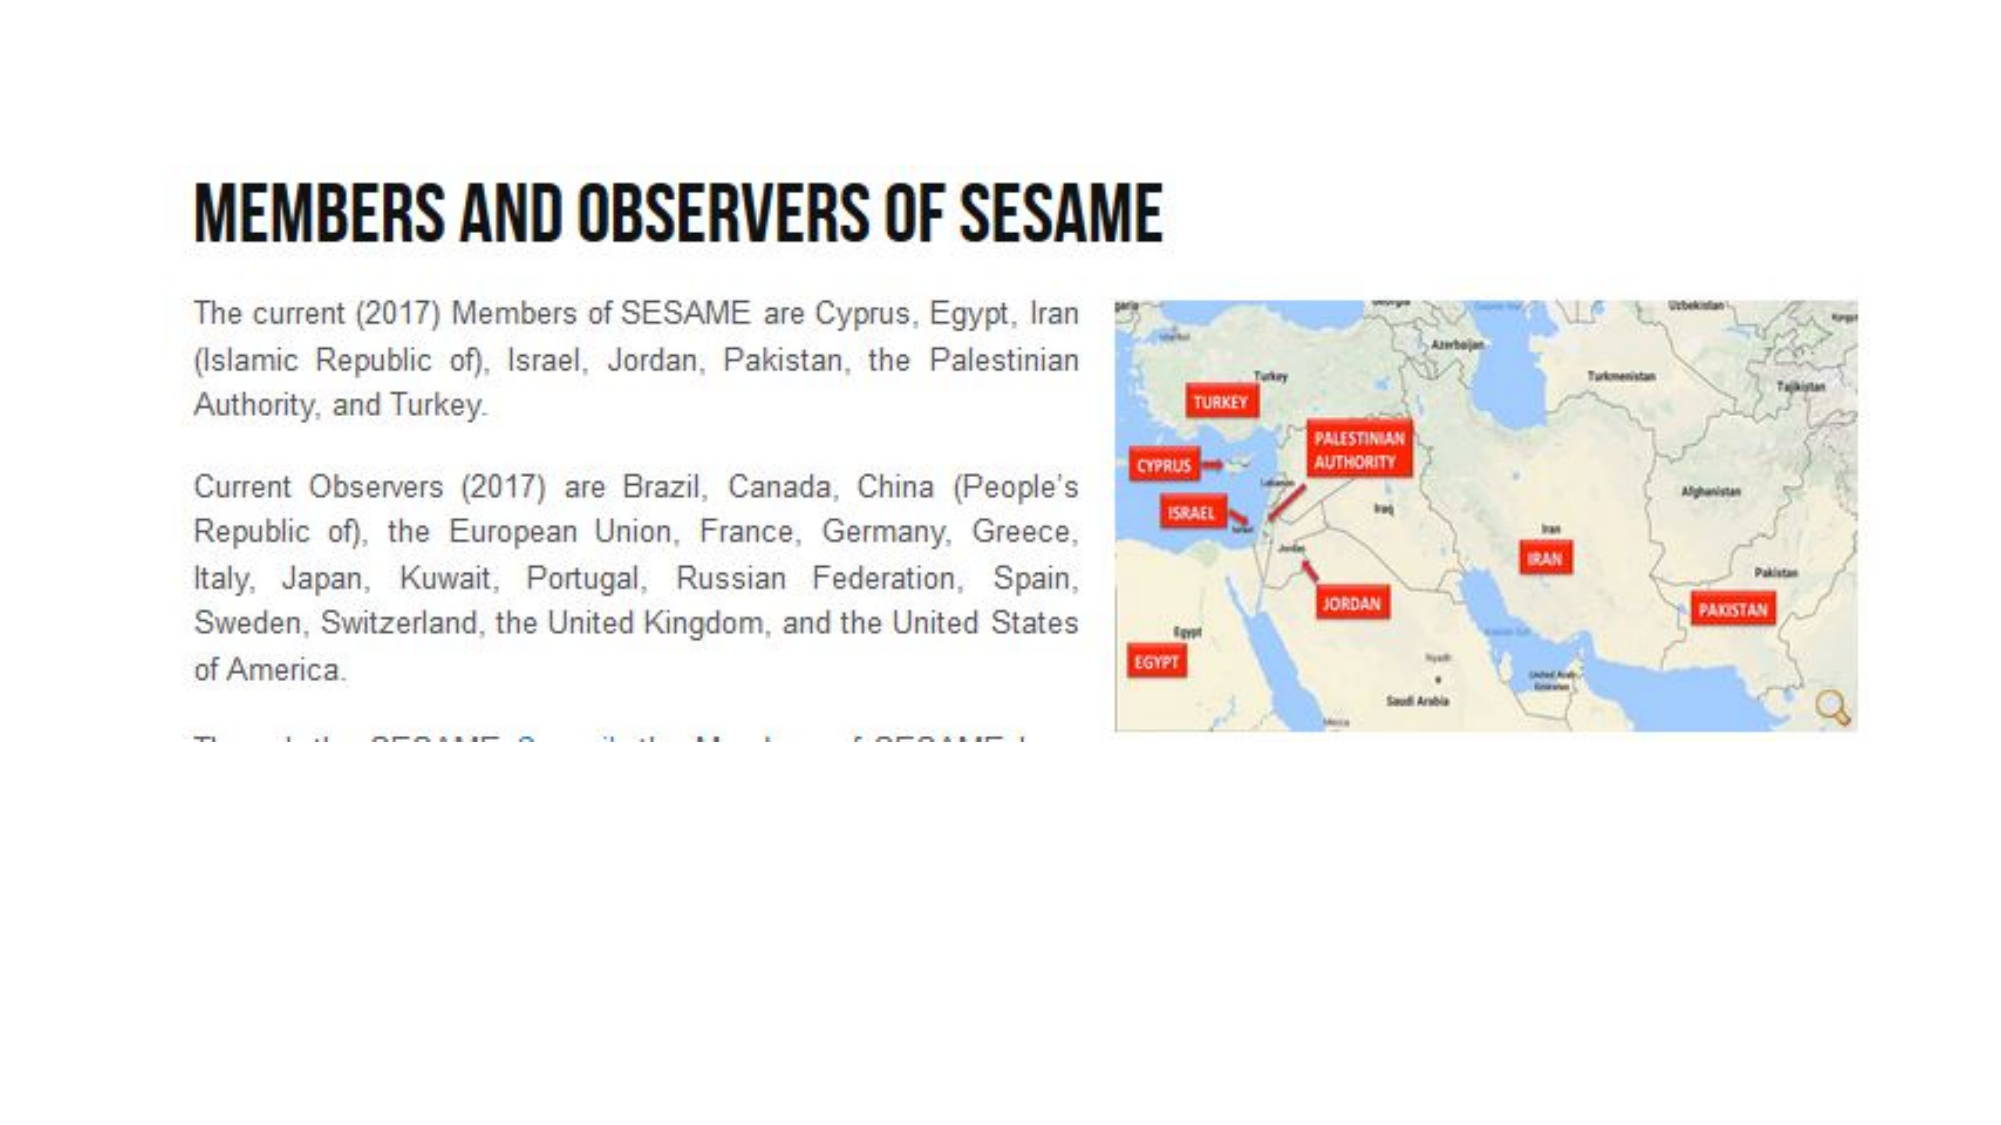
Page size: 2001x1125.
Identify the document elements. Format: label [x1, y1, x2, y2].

picture [164, 165, 1875, 742]
